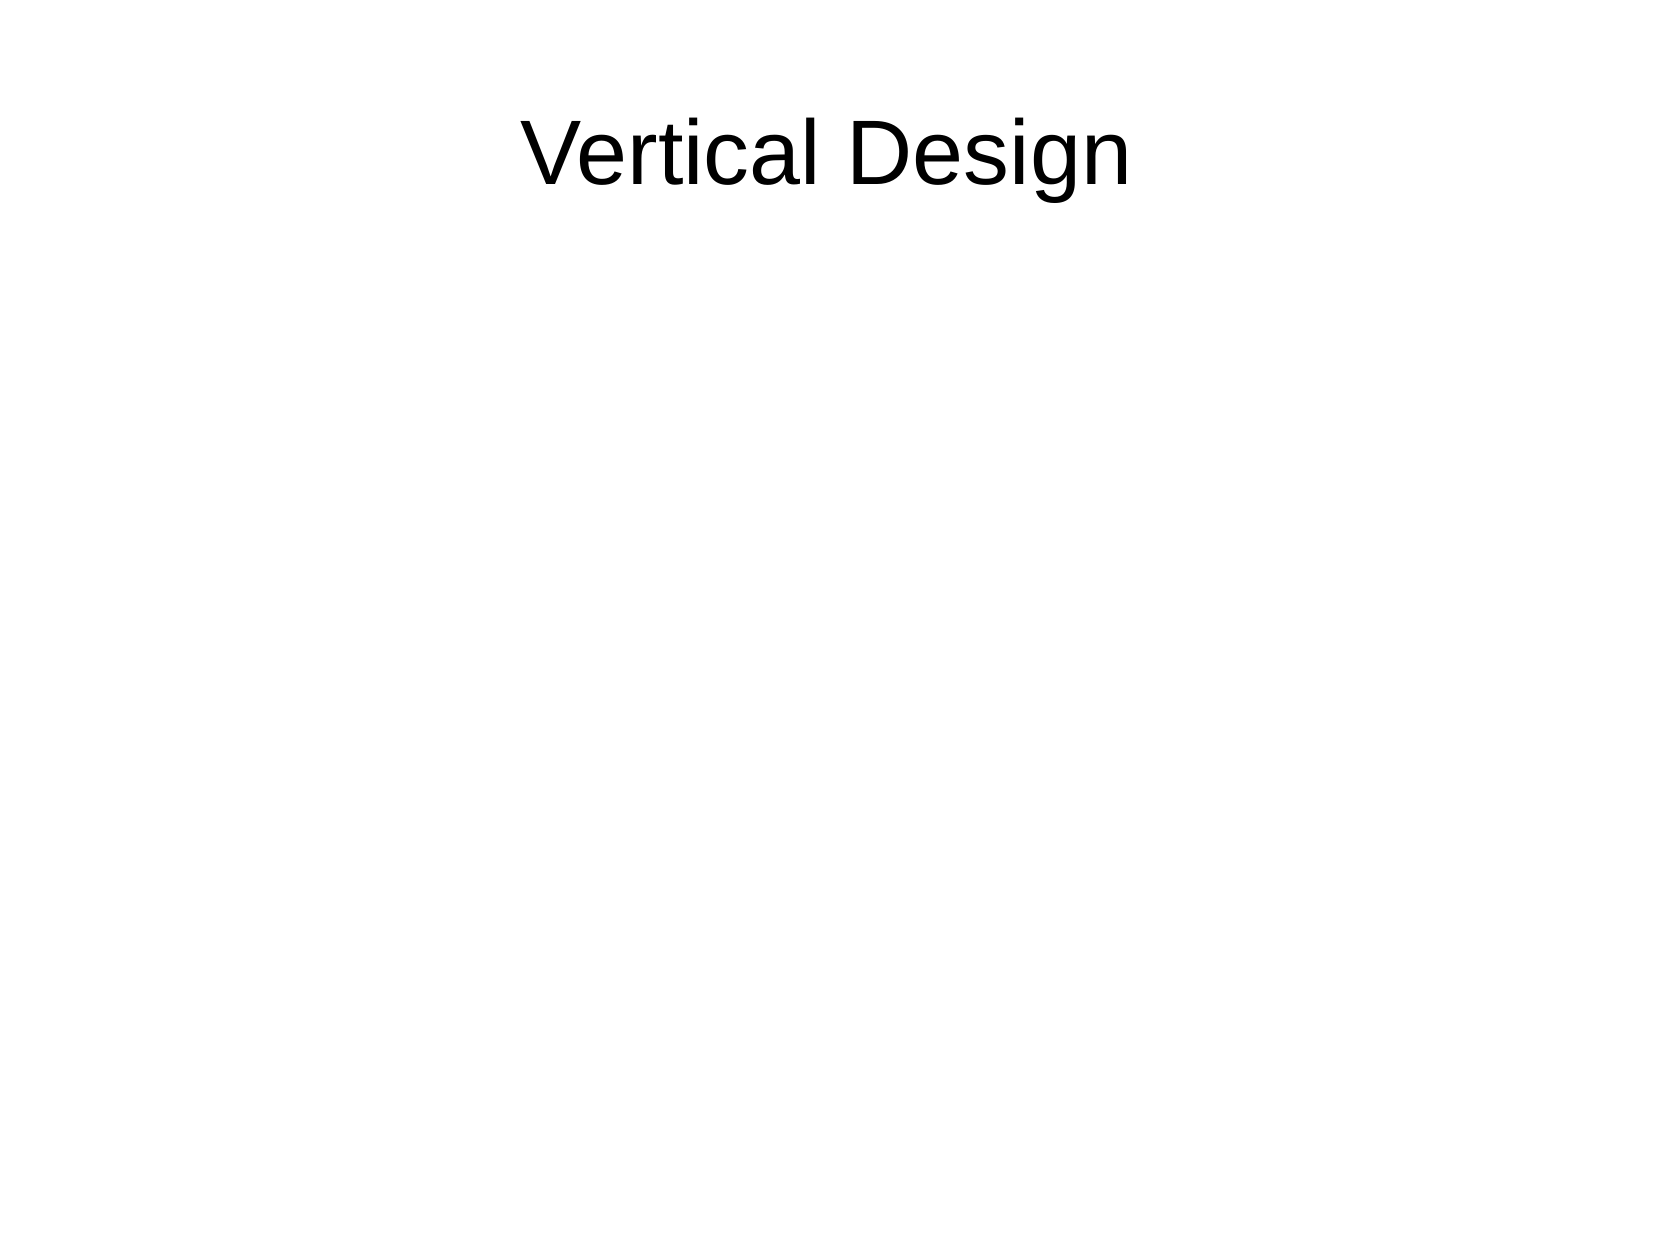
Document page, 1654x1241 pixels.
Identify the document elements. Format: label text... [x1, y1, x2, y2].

title Vertical Design [82, 49, 1571, 257]
